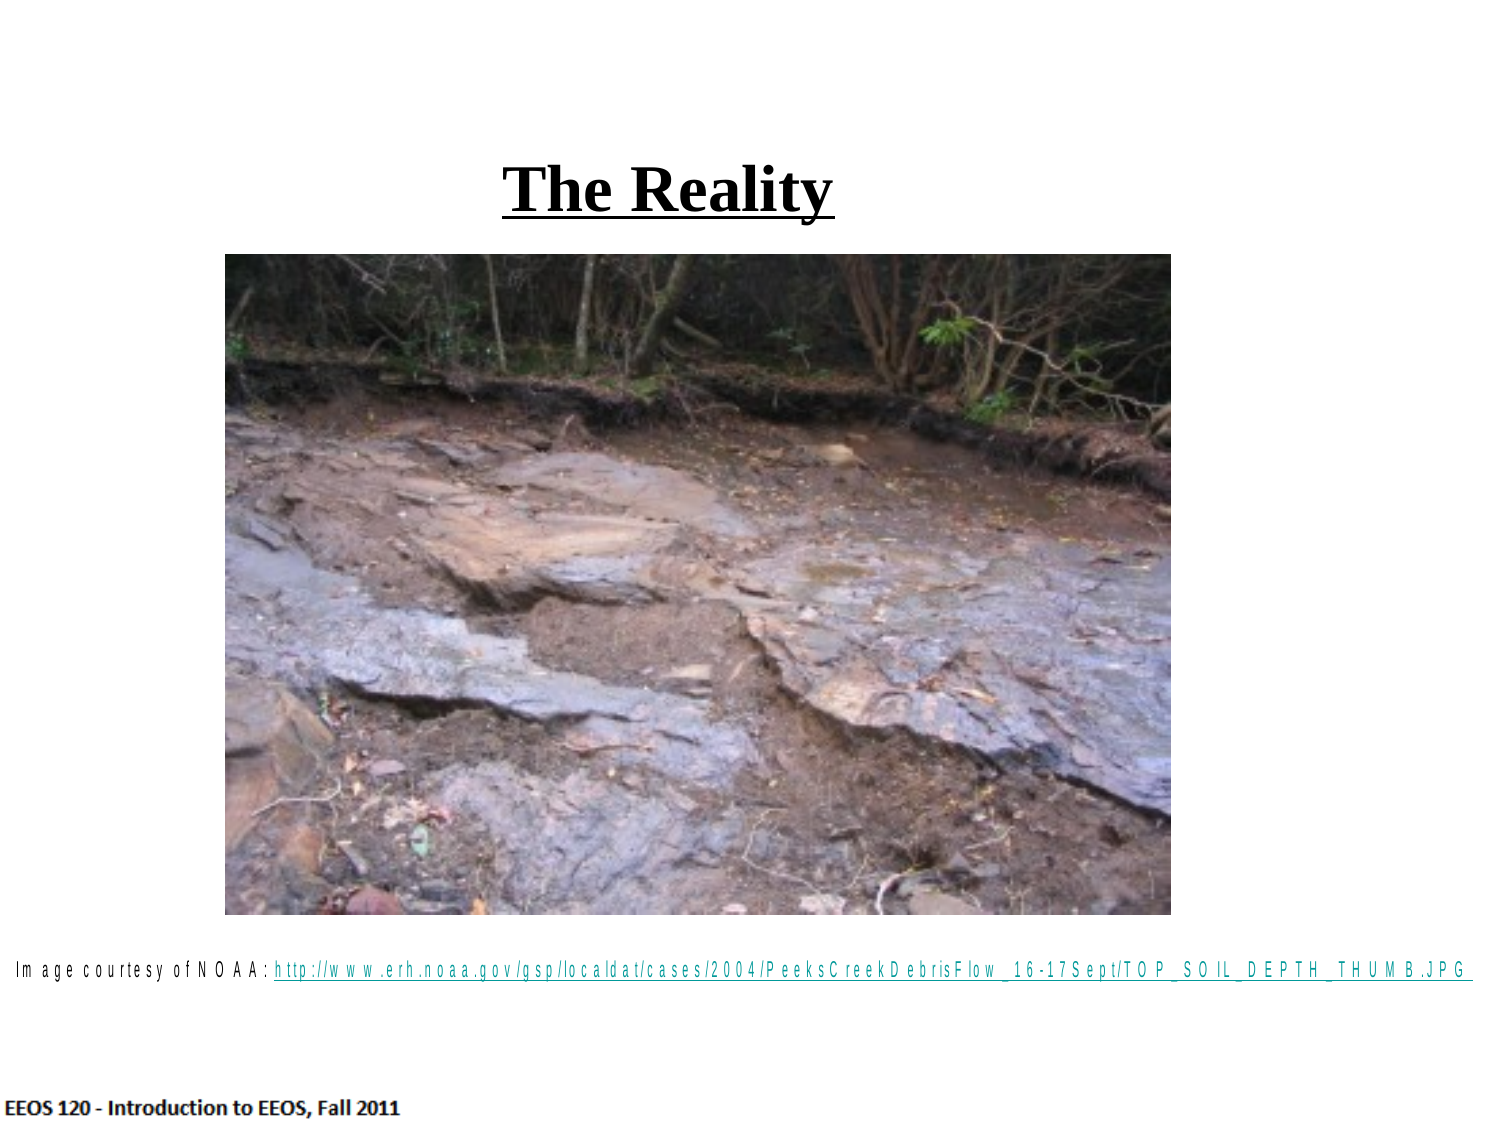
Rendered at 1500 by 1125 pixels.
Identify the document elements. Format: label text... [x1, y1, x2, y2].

text_box The Reality [487, 137, 850, 233]
picture [0, 1090, 405, 1125]
picture [0, 947, 1500, 991]
picture [225, 254, 1171, 916]
